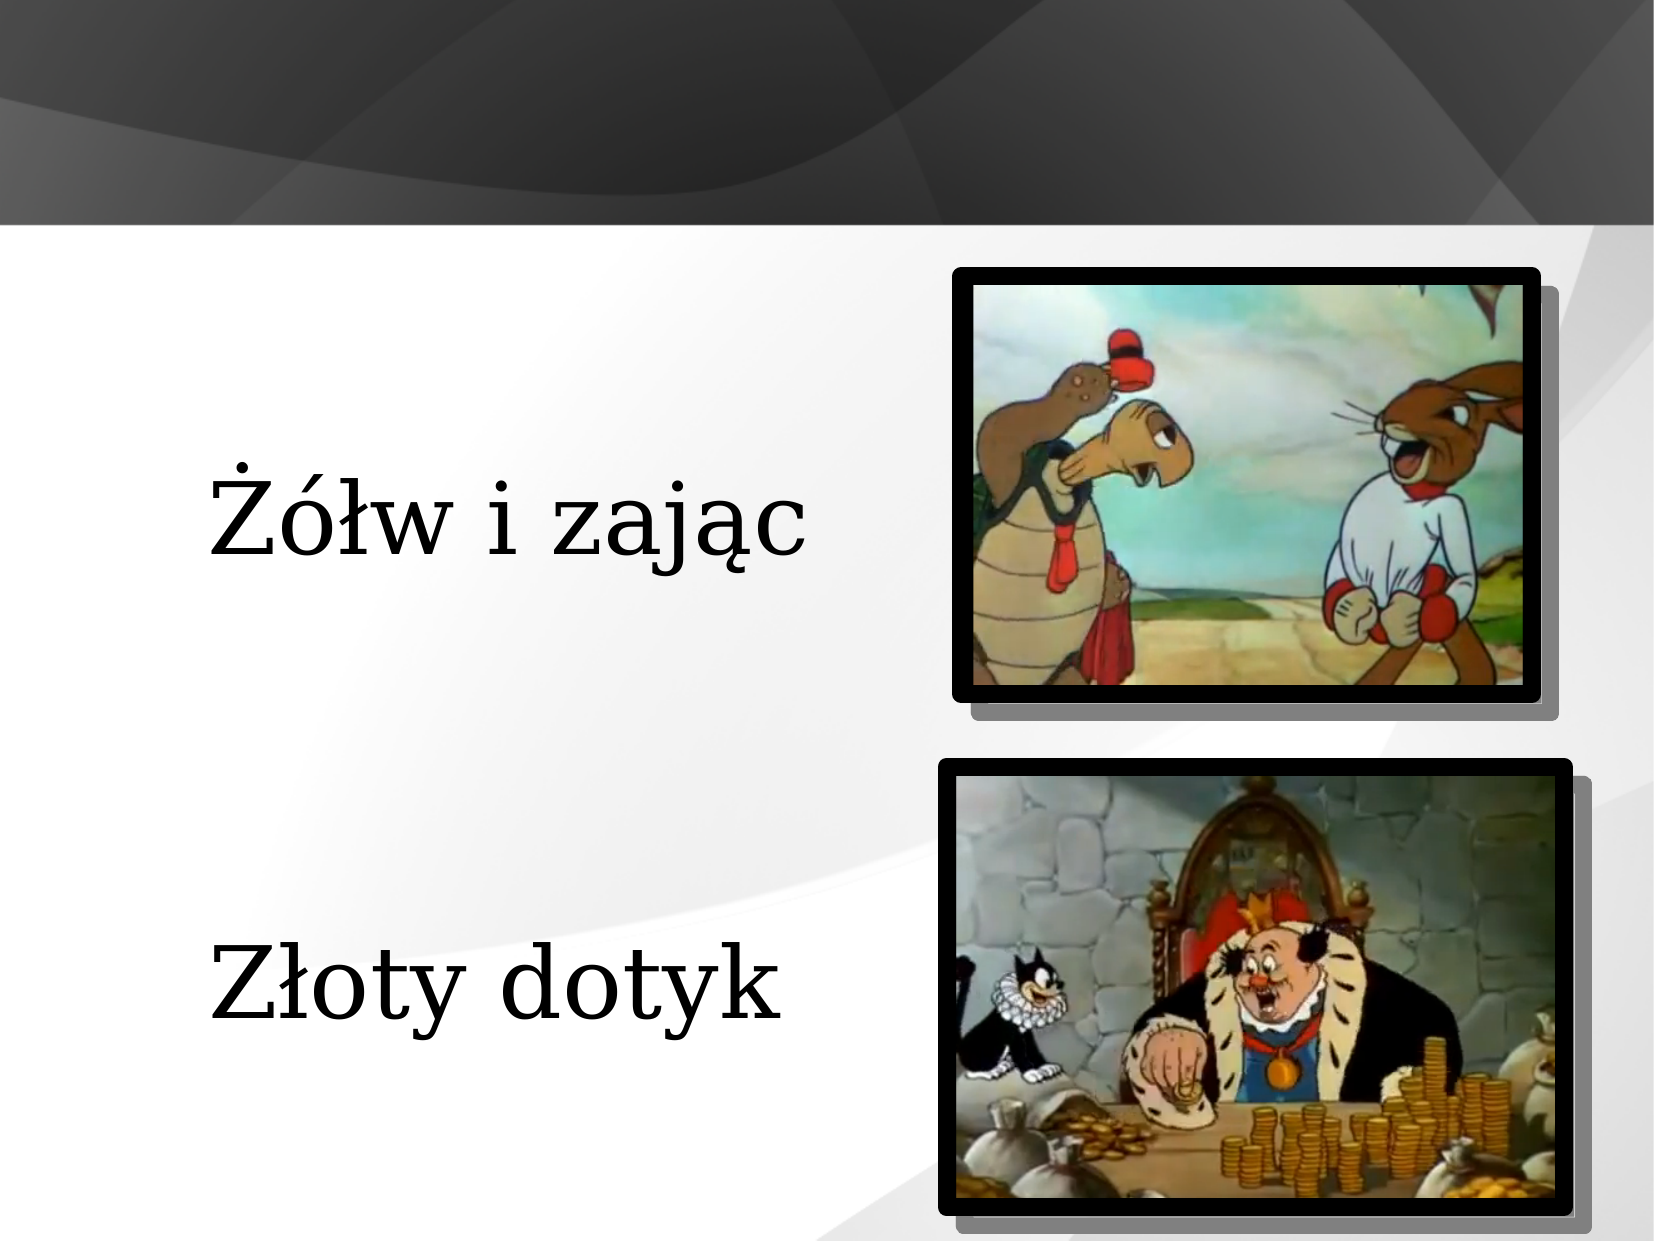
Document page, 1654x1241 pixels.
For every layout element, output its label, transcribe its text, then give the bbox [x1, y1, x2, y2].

text_box Złoty dotyk [193, 918, 796, 1051]
picture [0, 0, 1654, 1241]
text_box Żółw i zając [192, 454, 825, 586]
